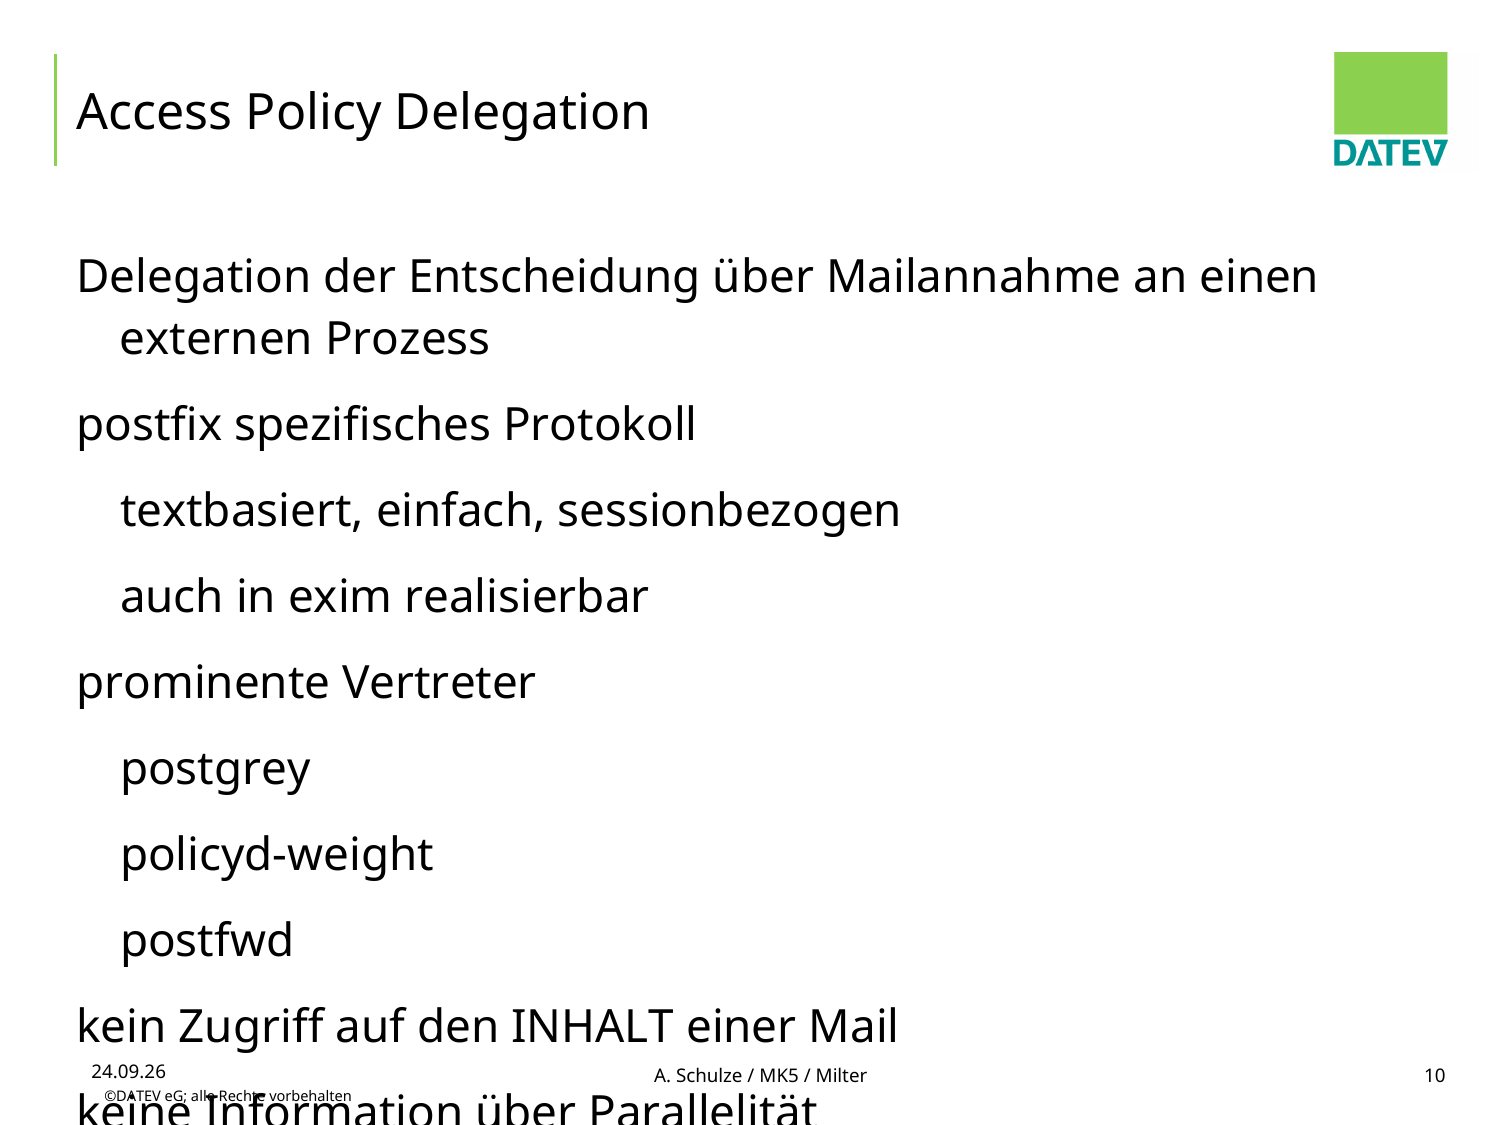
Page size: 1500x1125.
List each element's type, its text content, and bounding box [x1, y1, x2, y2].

picture [1333, 52, 1478, 173]
title Access Policy Delegation [76, 46, 1235, 174]
list Delegation der Entscheidung über Mailannahme an einen externen Prozess postfix spezifisches Protokoll textbasiert, einfach, sessionbezogen auch in exim realisierbar prominente Vertreter postgrey policyd-weight postfwd kein Zugriff auf den INHALT einer Mail keine Information über Parallelität [76, 243, 1447, 1065]
